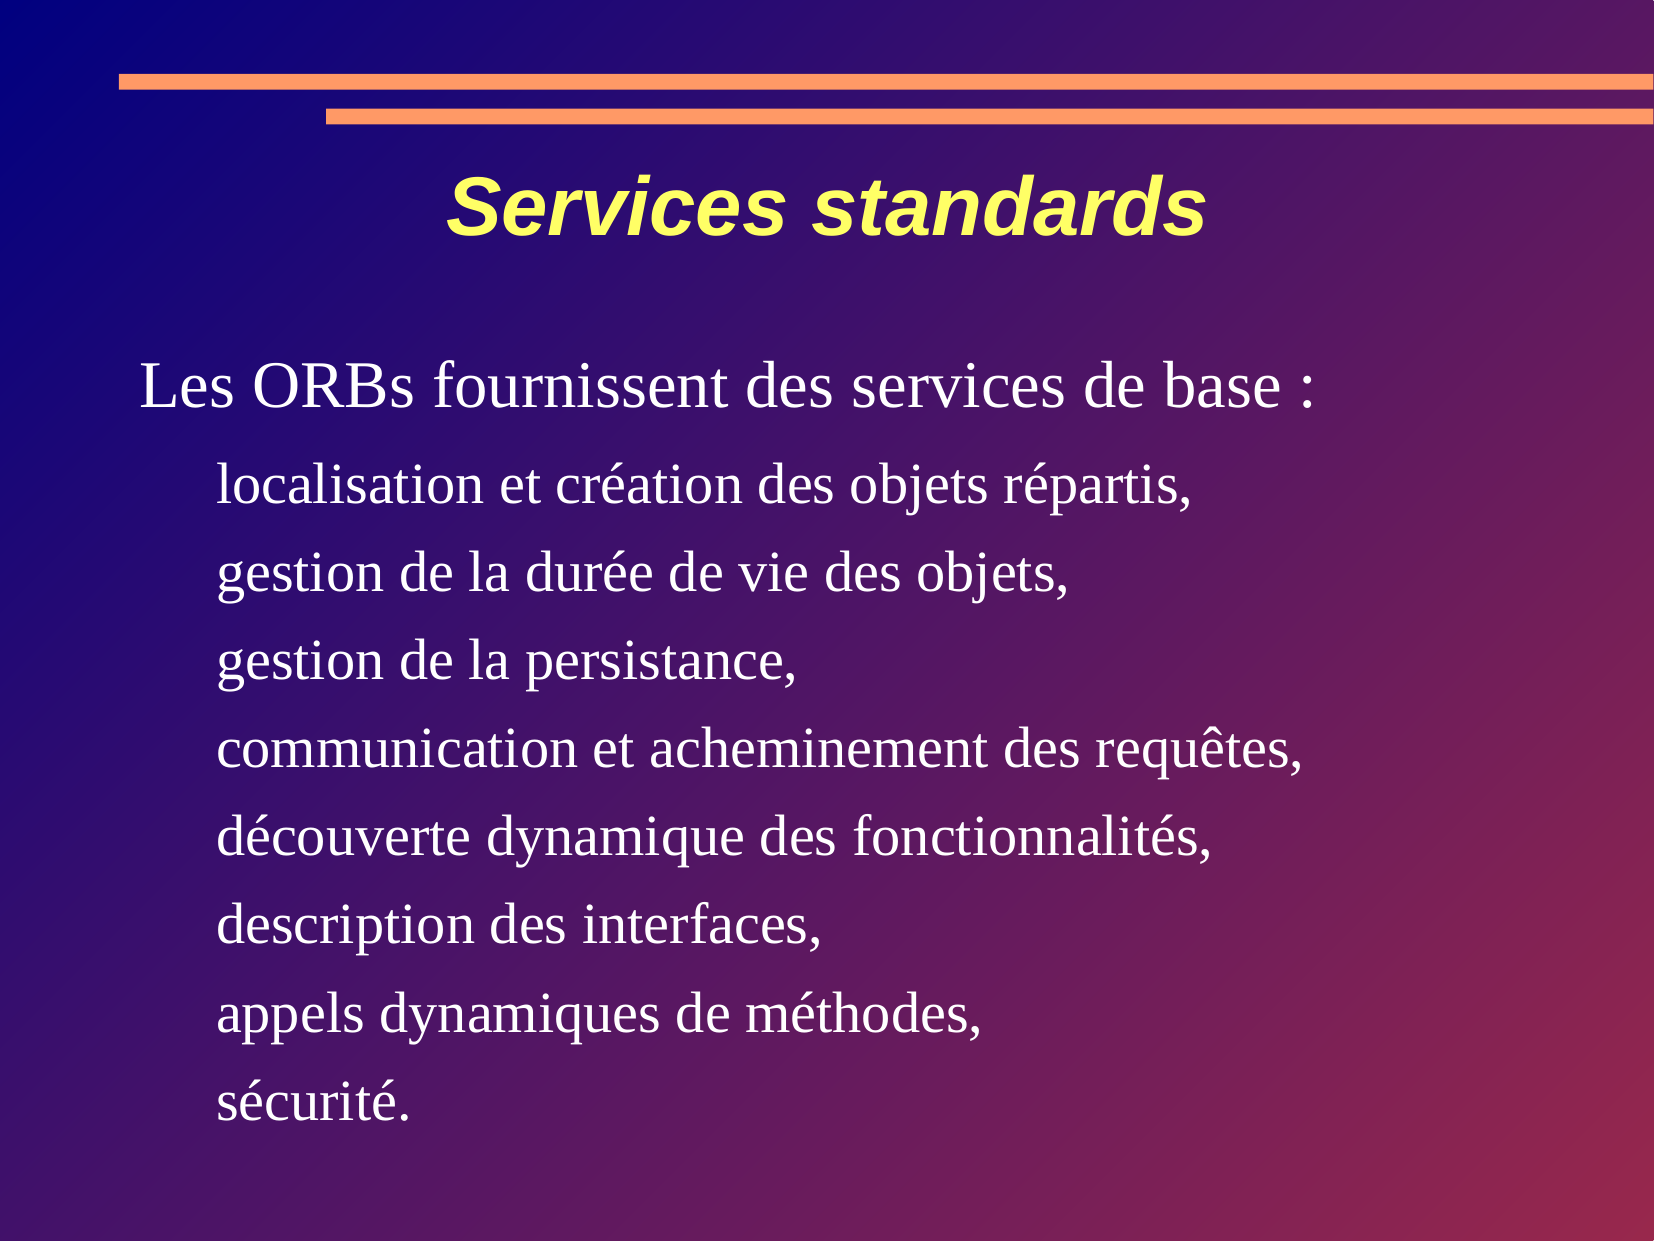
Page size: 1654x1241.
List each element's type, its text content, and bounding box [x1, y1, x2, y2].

title Services standards [121, 102, 1534, 311]
list Les ORBs fournissent des services de base : localisation et création des objets répartis, gestion de la durée de vie des objets, gestion de la persistance, communication et acheminement des requêtes, découverte dynamique des fonctionnalités, description des interfaces, appels dynamiques de méthodes, sécurité. [121, 347, 1534, 1133]
